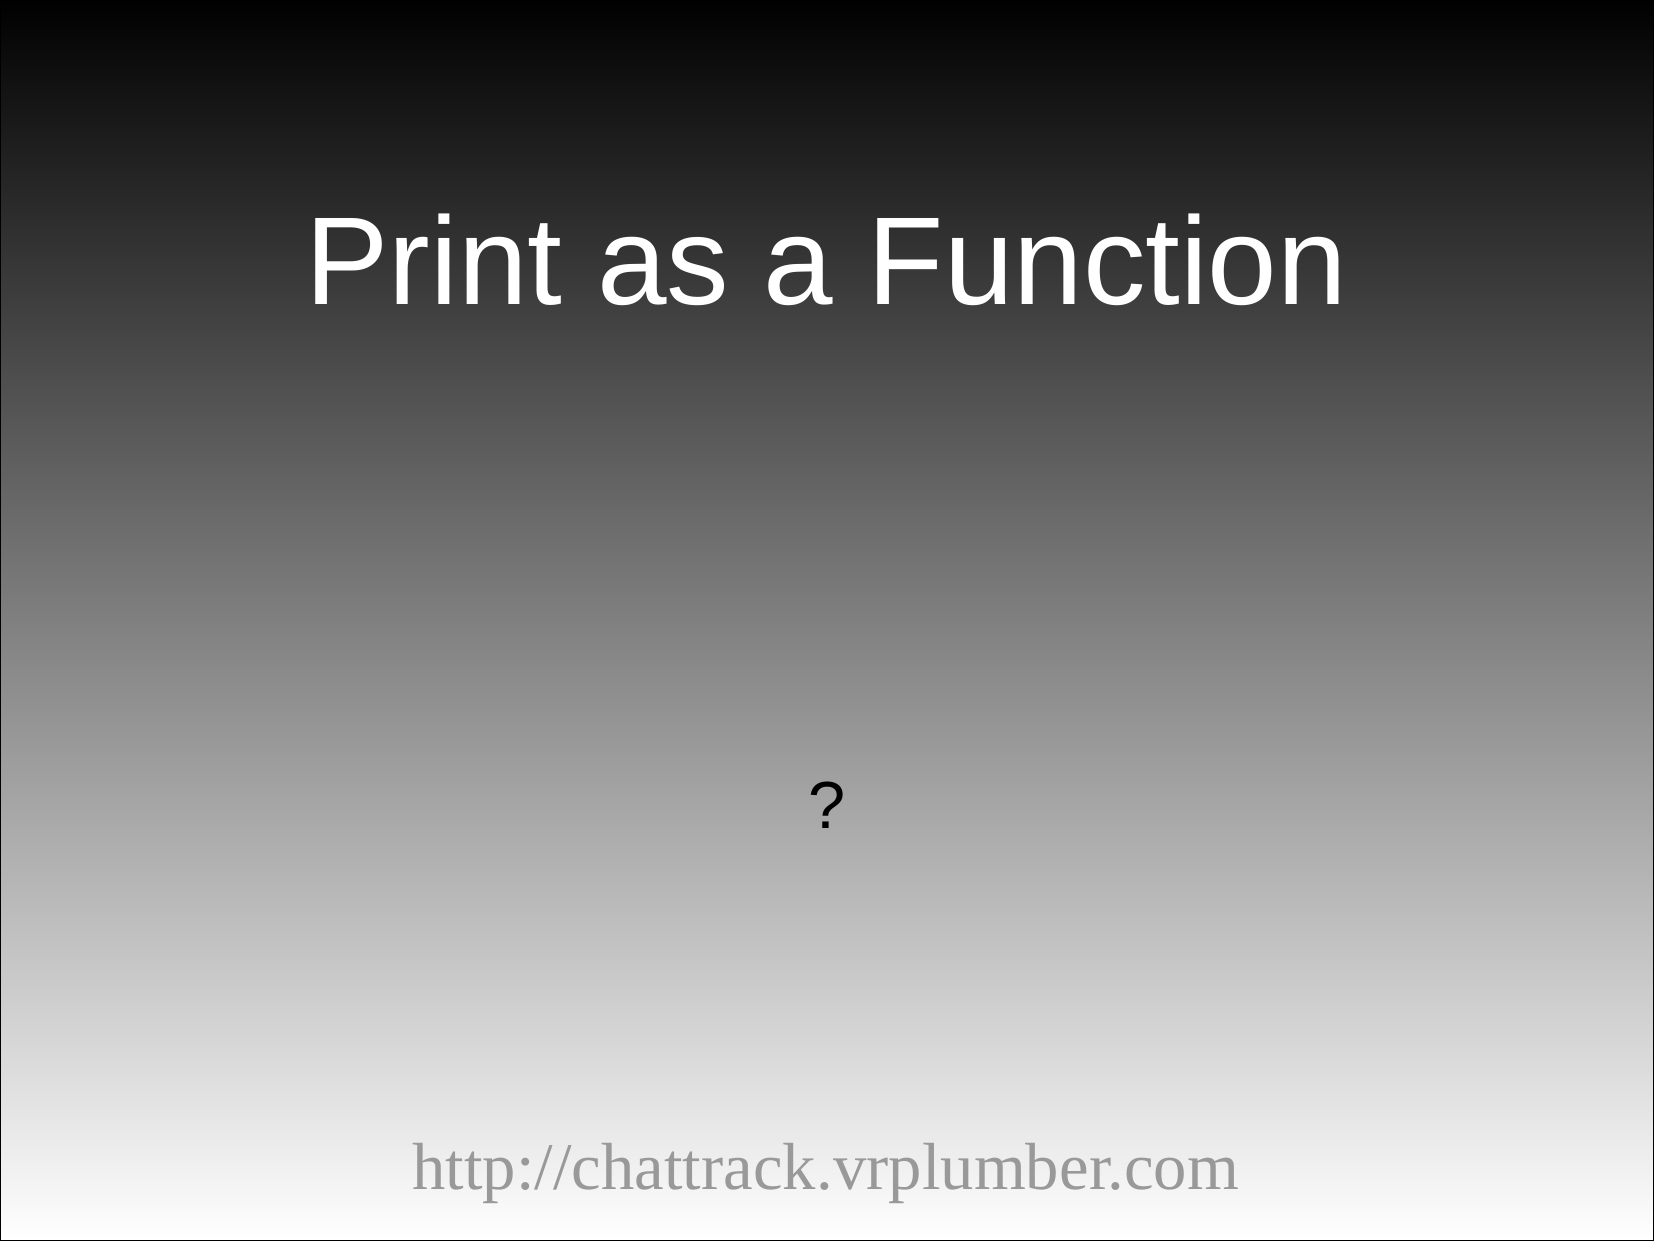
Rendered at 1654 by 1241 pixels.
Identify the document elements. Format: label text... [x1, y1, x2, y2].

subtitle ? [29, 395, 1625, 1215]
title Print as a Function [0, 49, 1654, 473]
